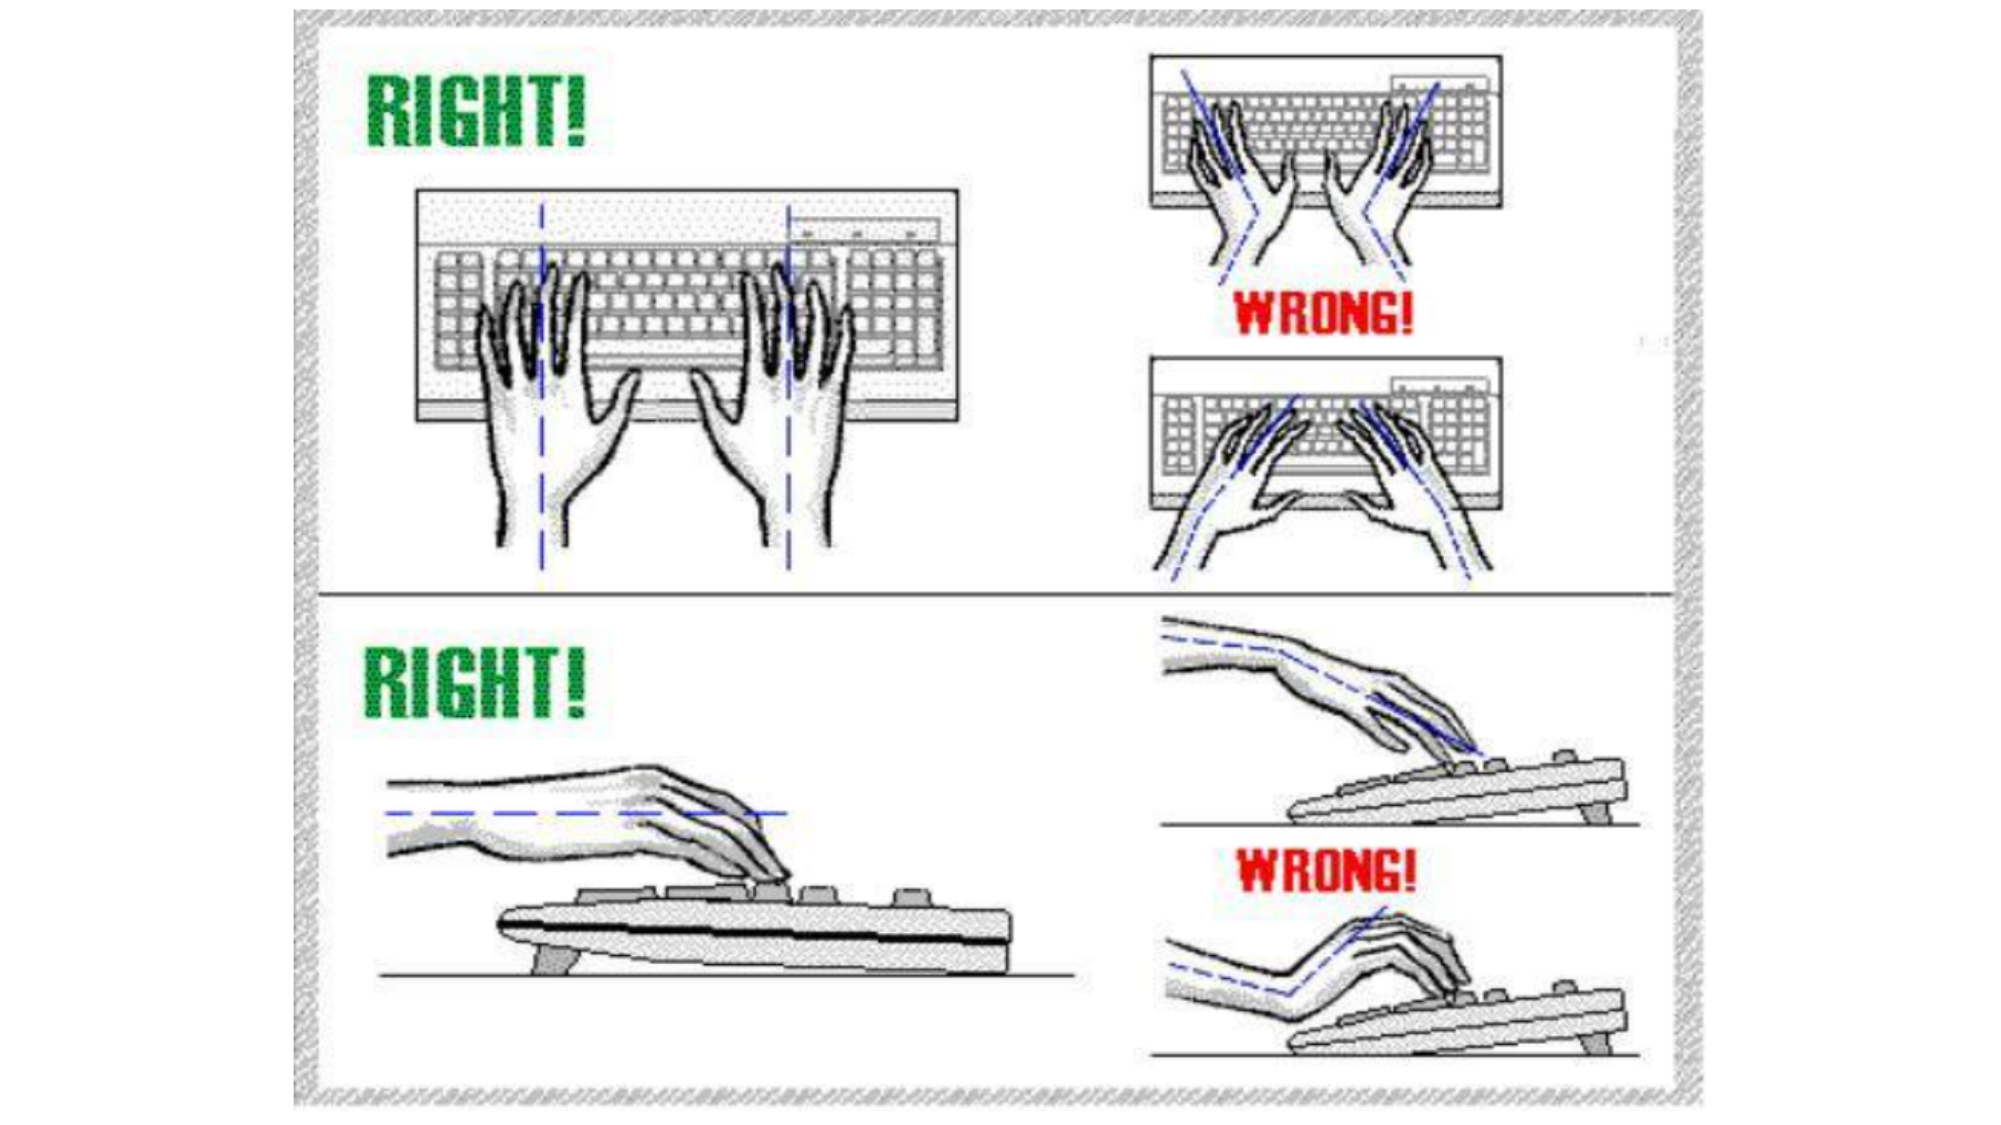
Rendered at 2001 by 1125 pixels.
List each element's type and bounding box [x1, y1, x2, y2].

picture [271, 0, 1729, 1125]
